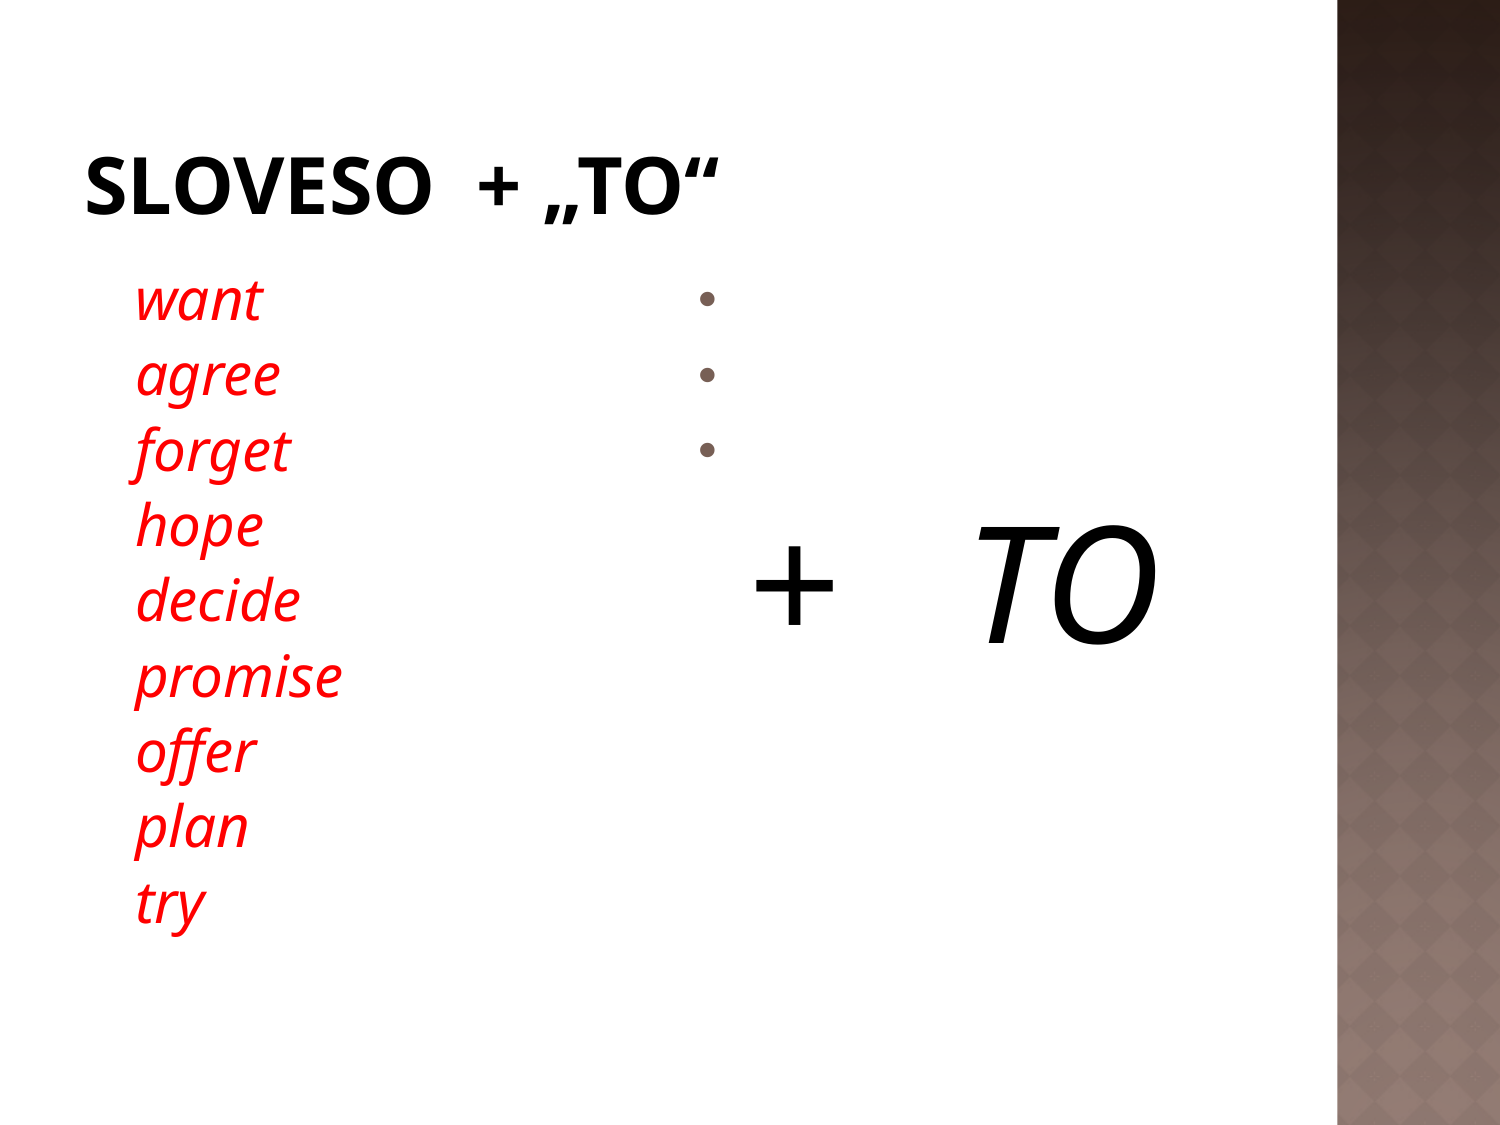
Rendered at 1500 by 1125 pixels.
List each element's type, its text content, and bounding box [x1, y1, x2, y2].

list want agree forget hope decide promise offer plan try [75, 262, 653, 1005]
list + TO [685, 262, 1377, 1005]
title Sloveso + „TO“ [76, 42, 1265, 231]
